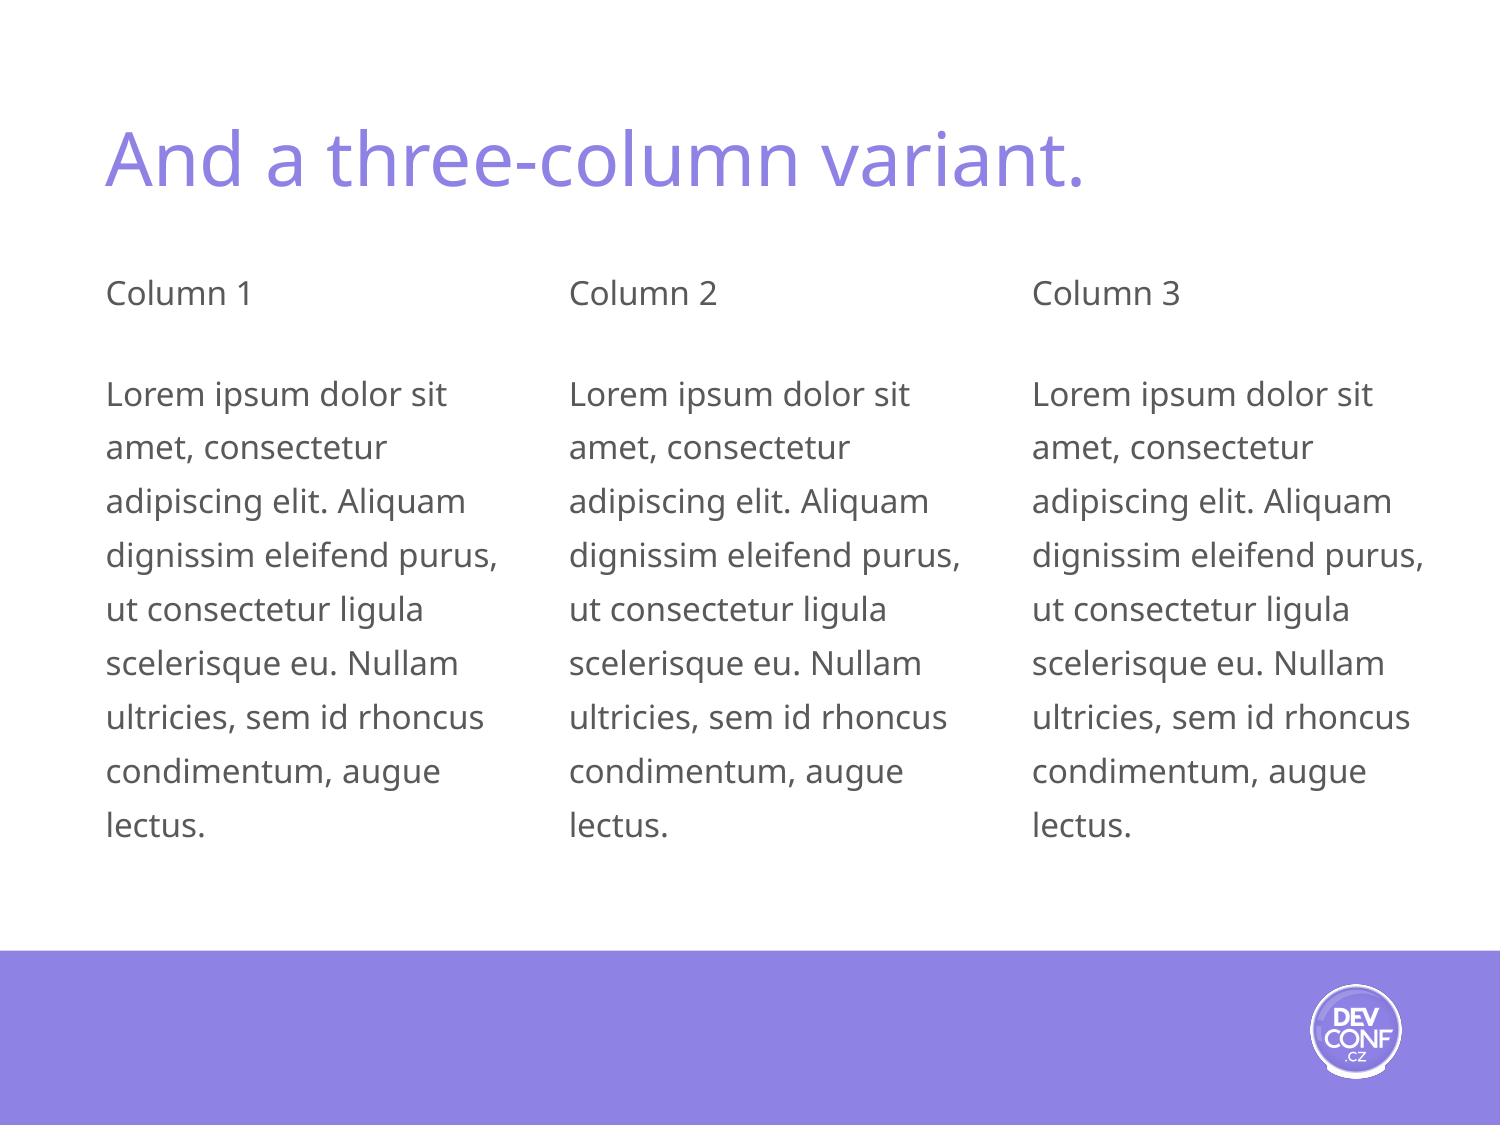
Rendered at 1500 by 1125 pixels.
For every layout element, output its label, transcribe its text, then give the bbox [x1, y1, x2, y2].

picture [1310, 984, 1402, 1079]
list Lorem ipsum dolor sit amet, consectetur adipiscing elit. Aliquam dignissim eleifend purus, ut consectetur ligula scelerisque eu. Nullam ultricies, sem id rhoncus condimentum, augue lectus. [1031, 358, 1437, 937]
subtitle Column 1 [105, 261, 510, 320]
subtitle Column 2 [568, 261, 974, 320]
subtitle Column 3 [1031, 261, 1437, 320]
list Lorem ipsum dolor sit amet, consectetur adipiscing elit. Aliquam dignissim eleifend purus, ut consectetur ligula scelerisque eu. Nullam ultricies, sem id rhoncus condimentum, augue lectus. [105, 358, 510, 937]
list Lorem ipsum dolor sit amet, consectetur adipiscing elit. Aliquam dignissim eleifend purus, ut consectetur ligula scelerisque eu. Nullam ultricies, sem id rhoncus condimentum, augue lectus. [568, 358, 974, 937]
title And a three-column variant. [105, 93, 1437, 219]
